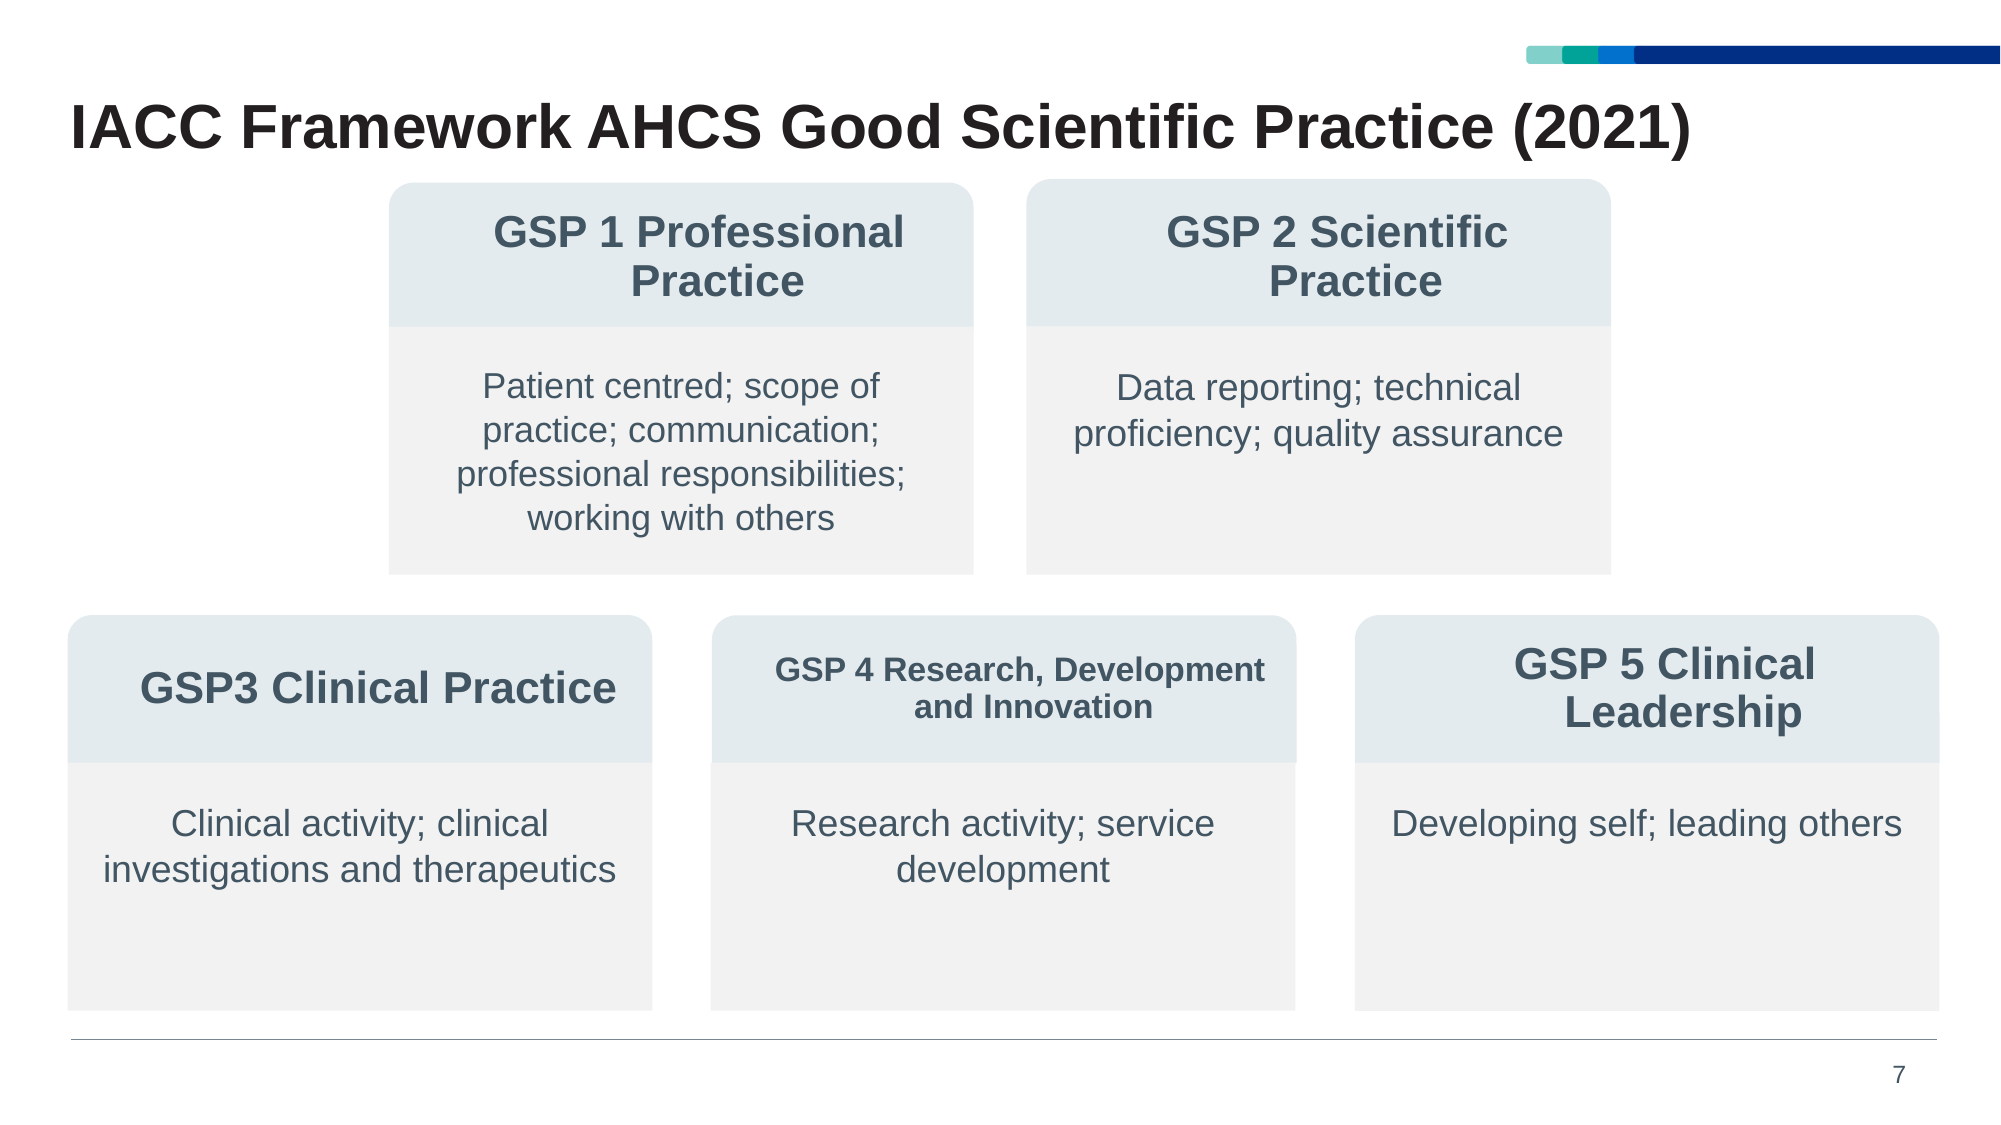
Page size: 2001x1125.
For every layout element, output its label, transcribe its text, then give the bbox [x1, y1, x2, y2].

list GSP3 Clinical Practice [86, 632, 636, 745]
list GSP 5 Clinical Leadership [1372, 632, 1922, 745]
list Data reporting; technical proficiency; quality assurance [1026, 326, 1612, 575]
list Clinical activity; clinical investigations and therapeutics [67, 762, 653, 1011]
list GSP 2 Scientific Practice [1045, 201, 1595, 314]
list Research activity; service development [710, 762, 1296, 1011]
list GSP 4 Research, Development and Innovation [731, 632, 1281, 745]
list GSP 1 Professional Practice [406, 201, 956, 314]
list Developing self; leading others [1354, 762, 1940, 1011]
title IACC Framework AHCS Good Scientific Practice (2021) [70, 70, 1942, 186]
list Patient centred; scope of practice; communication; professional responsibilities; working with others [388, 326, 974, 575]
